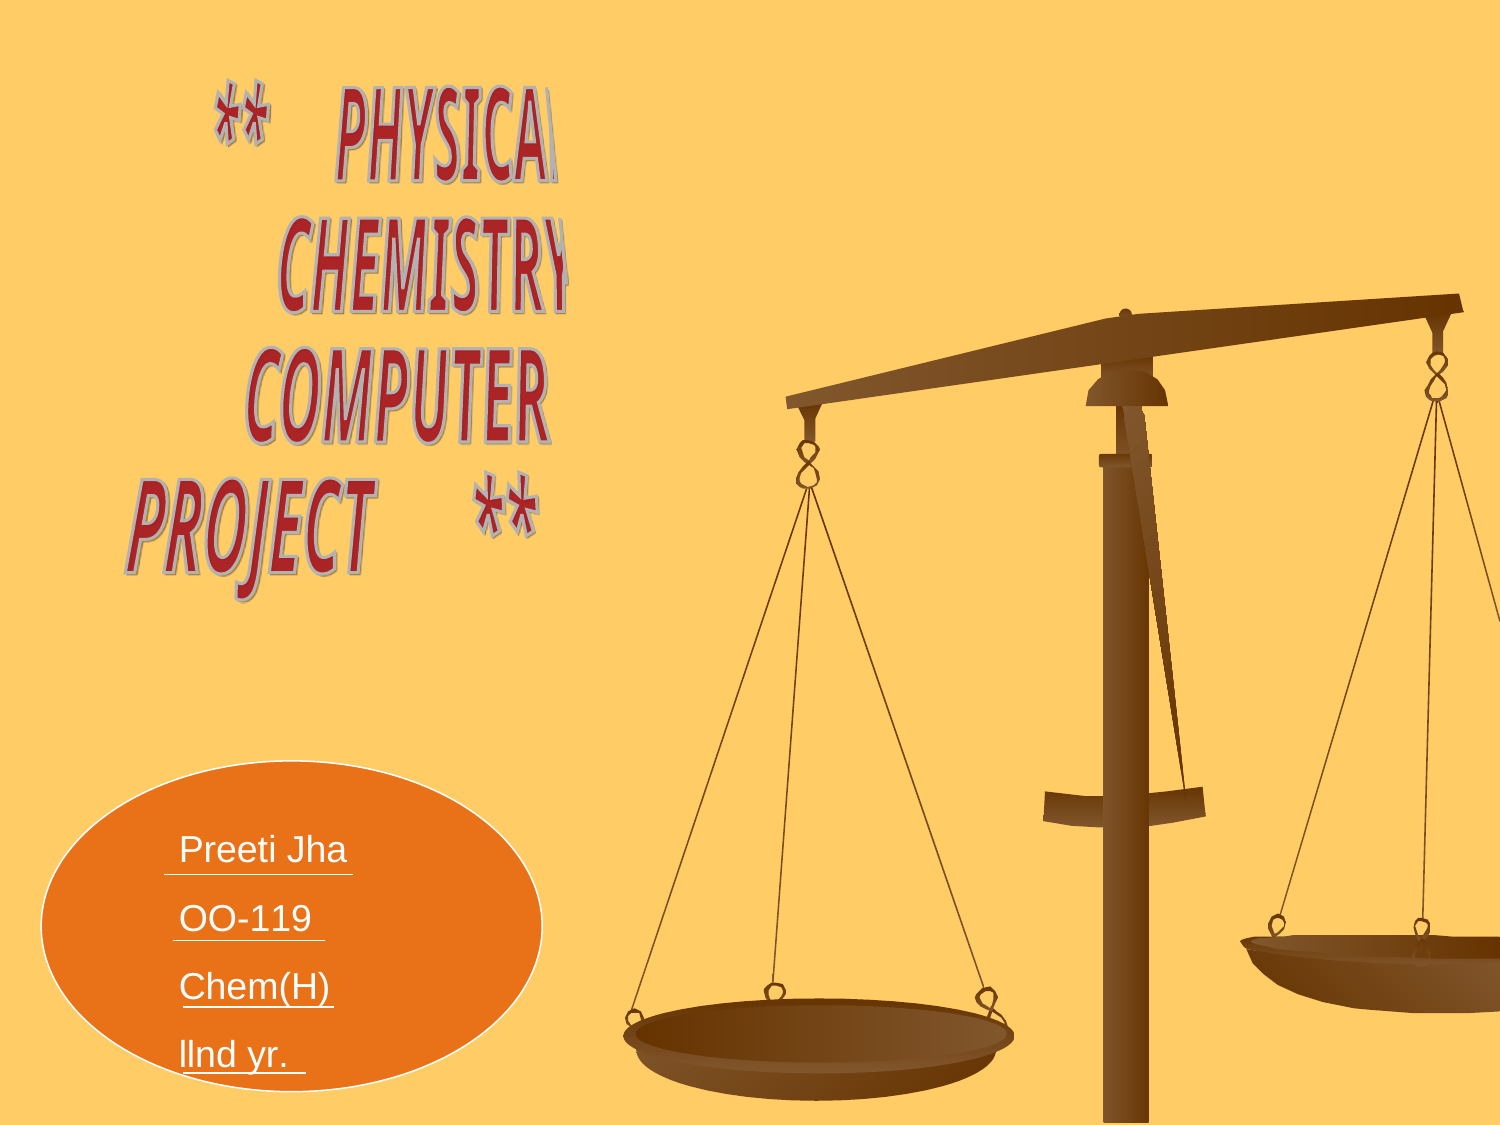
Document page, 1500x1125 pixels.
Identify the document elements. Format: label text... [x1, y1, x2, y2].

text_box ** PHYSICAL CHEMISTRY -- COMPUTER PROJECT ** [322, 348, 373, 443]
text_box ** PHYSICAL CHEMISTRY -- COMPUTER PROJECT ** [461, 87, 481, 181]
text_box ** PHYSICAL CHEMISTRY -- COMPUTER PROJECT ** [413, 348, 448, 444]
text_box ** PHYSICAL CHEMISTRY -- COMPUTER PROJECT ** [345, 479, 377, 573]
text_box ** PHYSICAL CHEMISTRY -- COMPUTER PROJECT ** [243, 80, 269, 144]
text_box ** PHYSICAL CHEMISTRY -- COMPUTER PROJECT ** [452, 216, 478, 313]
text_box ** PHYSICAL CHEMISTRY -- COMPUTER PROJECT ** [269, 479, 306, 573]
text_box ** PHYSICAL CHEMISTRY -- COMPUTER PROJECT ** [381, 218, 427, 312]
text_box ** PHYSICAL CHEMISTRY -- COMPUTER PROJECT ** [351, 218, 381, 312]
text_box ** PHYSICAL CHEMISTRY -- COMPUTER PROJECT ** [546, 87, 556, 181]
text_box ** PHYSICAL CHEMISTRY -- COMPUTER PROJECT ** [311, 218, 350, 312]
text_box ** PHYSICAL CHEMISTRY -- COMPUTER PROJECT ** [481, 218, 509, 312]
text_box ** PHYSICAL CHEMISTRY -- COMPUTER PROJECT ** [473, 472, 504, 536]
text_box ** PHYSICAL CHEMISTRY -- COMPUTER PROJECT ** [406, 87, 436, 181]
text_box ** PHYSICAL CHEMISTRY -- COMPUTER PROJECT ** [235, 479, 271, 601]
text_box ** PHYSICAL CHEMISTRY -- COMPUTER PROJECT ** [485, 348, 512, 443]
text_box ** PHYSICAL CHEMISTRY -- COMPUTER PROJECT ** [517, 348, 550, 443]
text_box ** PHYSICAL CHEMISTRY -- COMPUTER PROJECT ** [368, 87, 402, 181]
text_box [216, 1084, 368, 1092]
text_box ** PHYSICAL CHEMISTRY -- COMPUTER PROJECT ** [453, 348, 483, 443]
text_box ** PHYSICAL CHEMISTRY -- COMPUTER PROJECT ** [163, 479, 203, 573]
text_box Preeti Jha OO-119 Chem(H) llnd yr. [163, 817, 458, 1084]
text_box ** PHYSICAL CHEMISTRY -- COMPUTER PROJECT ** [215, 80, 241, 144]
text_box ** PHYSICAL CHEMISTRY -- COMPUTER PROJECT ** [543, 218, 567, 312]
text_box ** PHYSICAL CHEMISTRY -- COMPUTER PROJECT ** [335, 87, 367, 181]
text_box ** PHYSICAL CHEMISTRY -- COMPUTER PROJECT ** [206, 477, 247, 575]
text_box ** PHYSICAL CHEMISTRY -- COMPUTER PROJECT ** [281, 347, 320, 444]
text_box ** PHYSICAL CHEMISTRY -- COMPUTER PROJECT ** [507, 472, 538, 536]
text_box ** PHYSICAL CHEMISTRY -- COMPUTER PROJECT ** [375, 348, 409, 443]
text_box ** PHYSICAL CHEMISTRY -- COMPUTER PROJECT ** [306, 477, 343, 575]
text_box ** PHYSICAL CHEMISTRY -- COMPUTER PROJECT ** [125, 479, 168, 573]
text_box ** PHYSICAL CHEMISTRY -- COMPUTER PROJECT ** [484, 86, 512, 183]
text_box ** PHYSICAL CHEMISTRY -- COMPUTER PROJECT ** [434, 86, 459, 183]
text_box ** PHYSICAL CHEMISTRY -- COMPUTER PROJECT ** [513, 87, 547, 181]
text_box [41, 760, 543, 1069]
text_box ** PHYSICAL CHEMISTRY -- COMPUTER PROJECT ** [513, 218, 544, 312]
text_box ** PHYSICAL CHEMISTRY -- COMPUTER PROJECT ** [279, 216, 314, 313]
text_box ** PHYSICAL CHEMISTRY -- COMPUTER PROJECT ** [428, 218, 451, 312]
text_box ** PHYSICAL CHEMISTRY -- COMPUTER PROJECT ** [246, 347, 283, 444]
